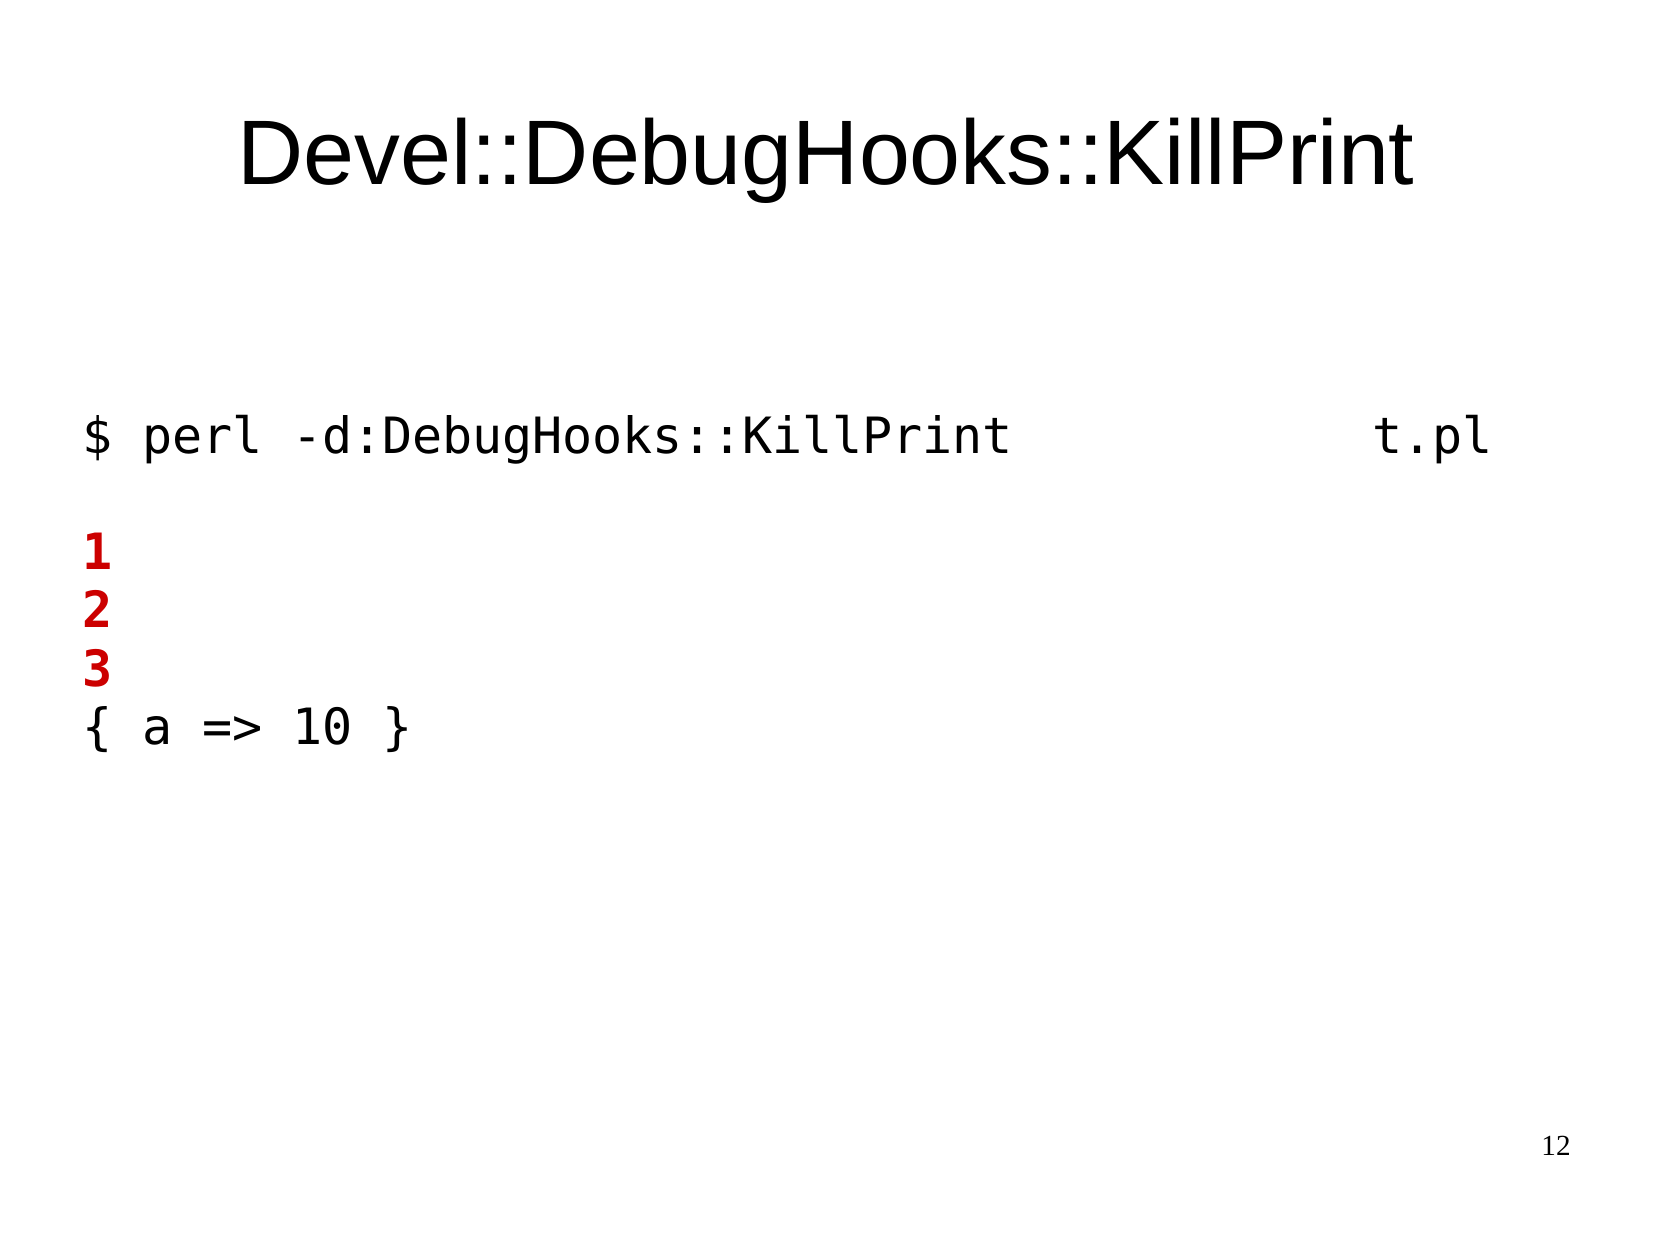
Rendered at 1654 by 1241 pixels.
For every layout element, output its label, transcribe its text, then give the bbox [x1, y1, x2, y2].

title Devel::DebugHooks::KillPrint [82, 49, 1571, 257]
subtitle $ perl -d:DebugHooks::KillPrint t.pl 1 2 3 { a => 10 } [82, 290, 1571, 1158]
